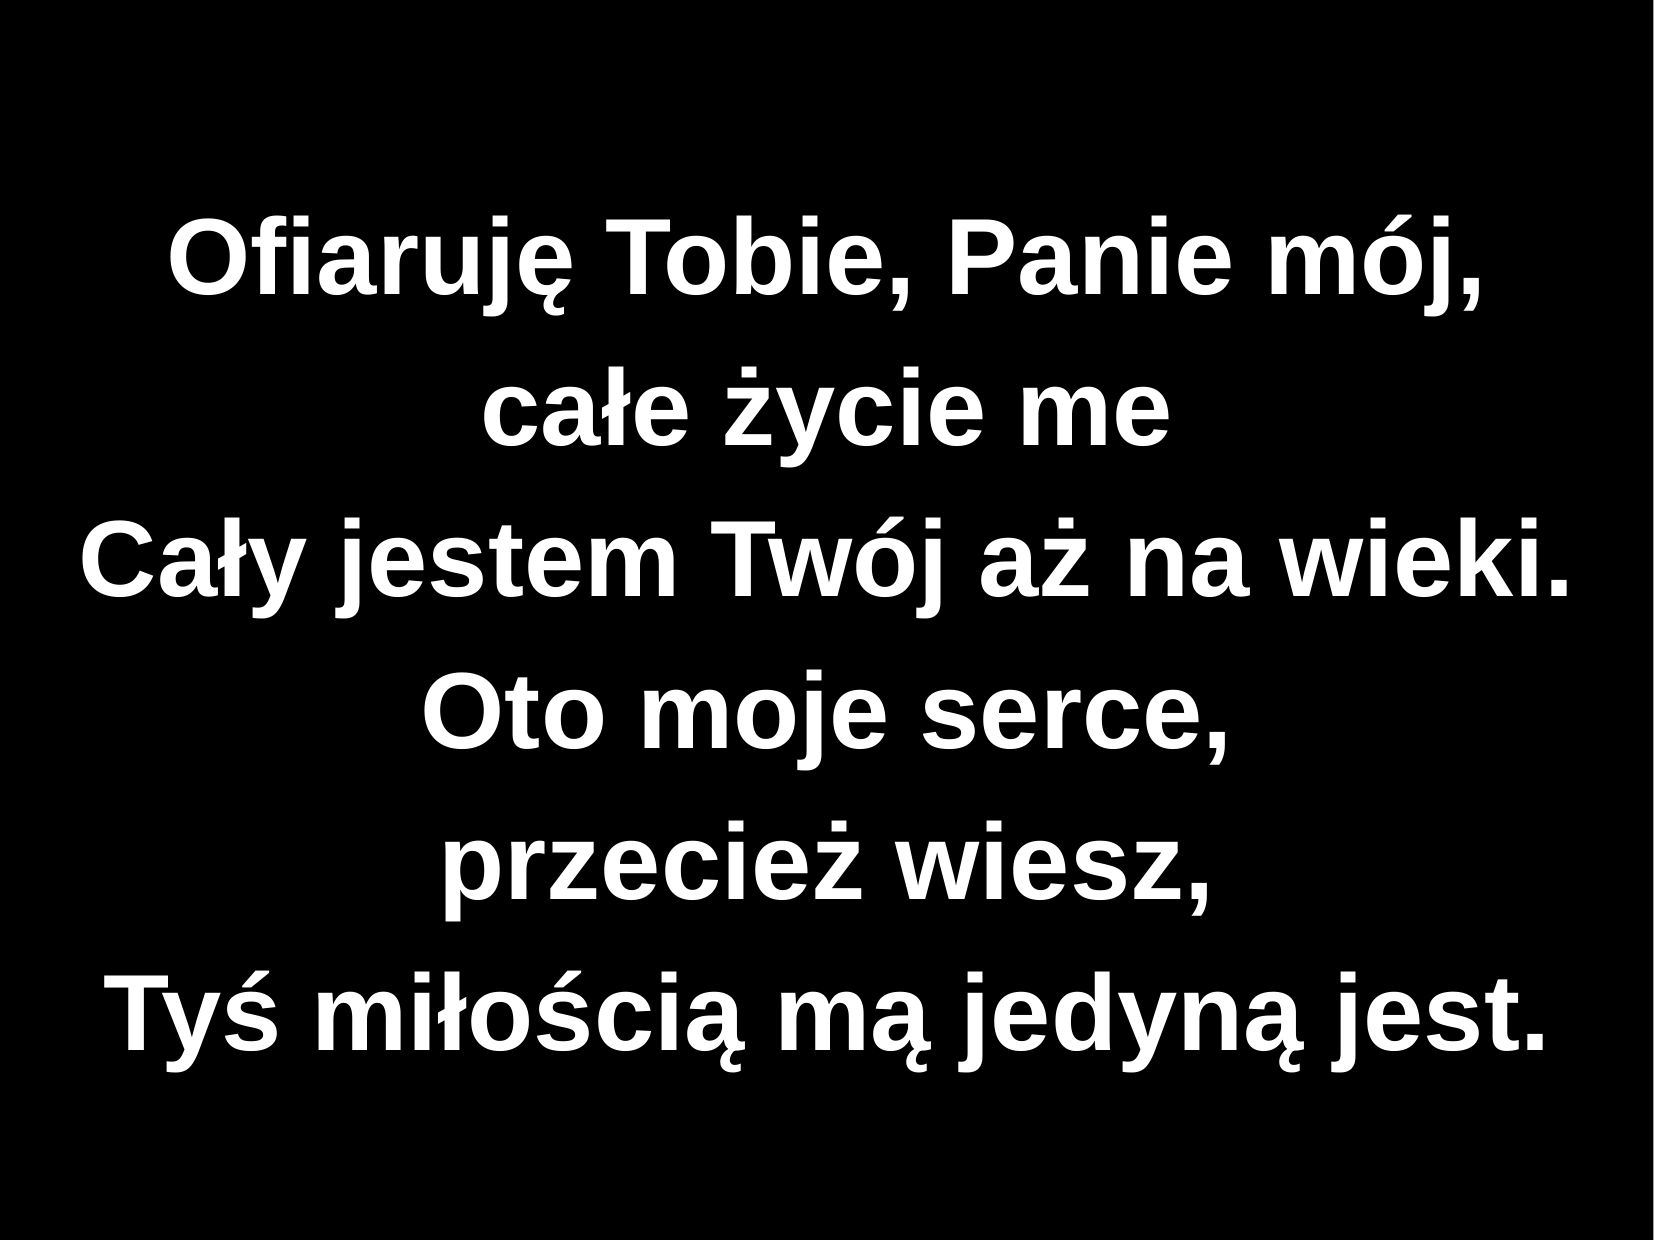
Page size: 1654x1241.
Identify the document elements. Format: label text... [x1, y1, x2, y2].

subtitle Ofiaruję Tobie, Panie mój, całe życie me Cały jestem Twój aż na wieki. Oto moje serce, przecież wiesz, Tyś miłością mą jedyną jest. [0, 0, 1654, 1240]
